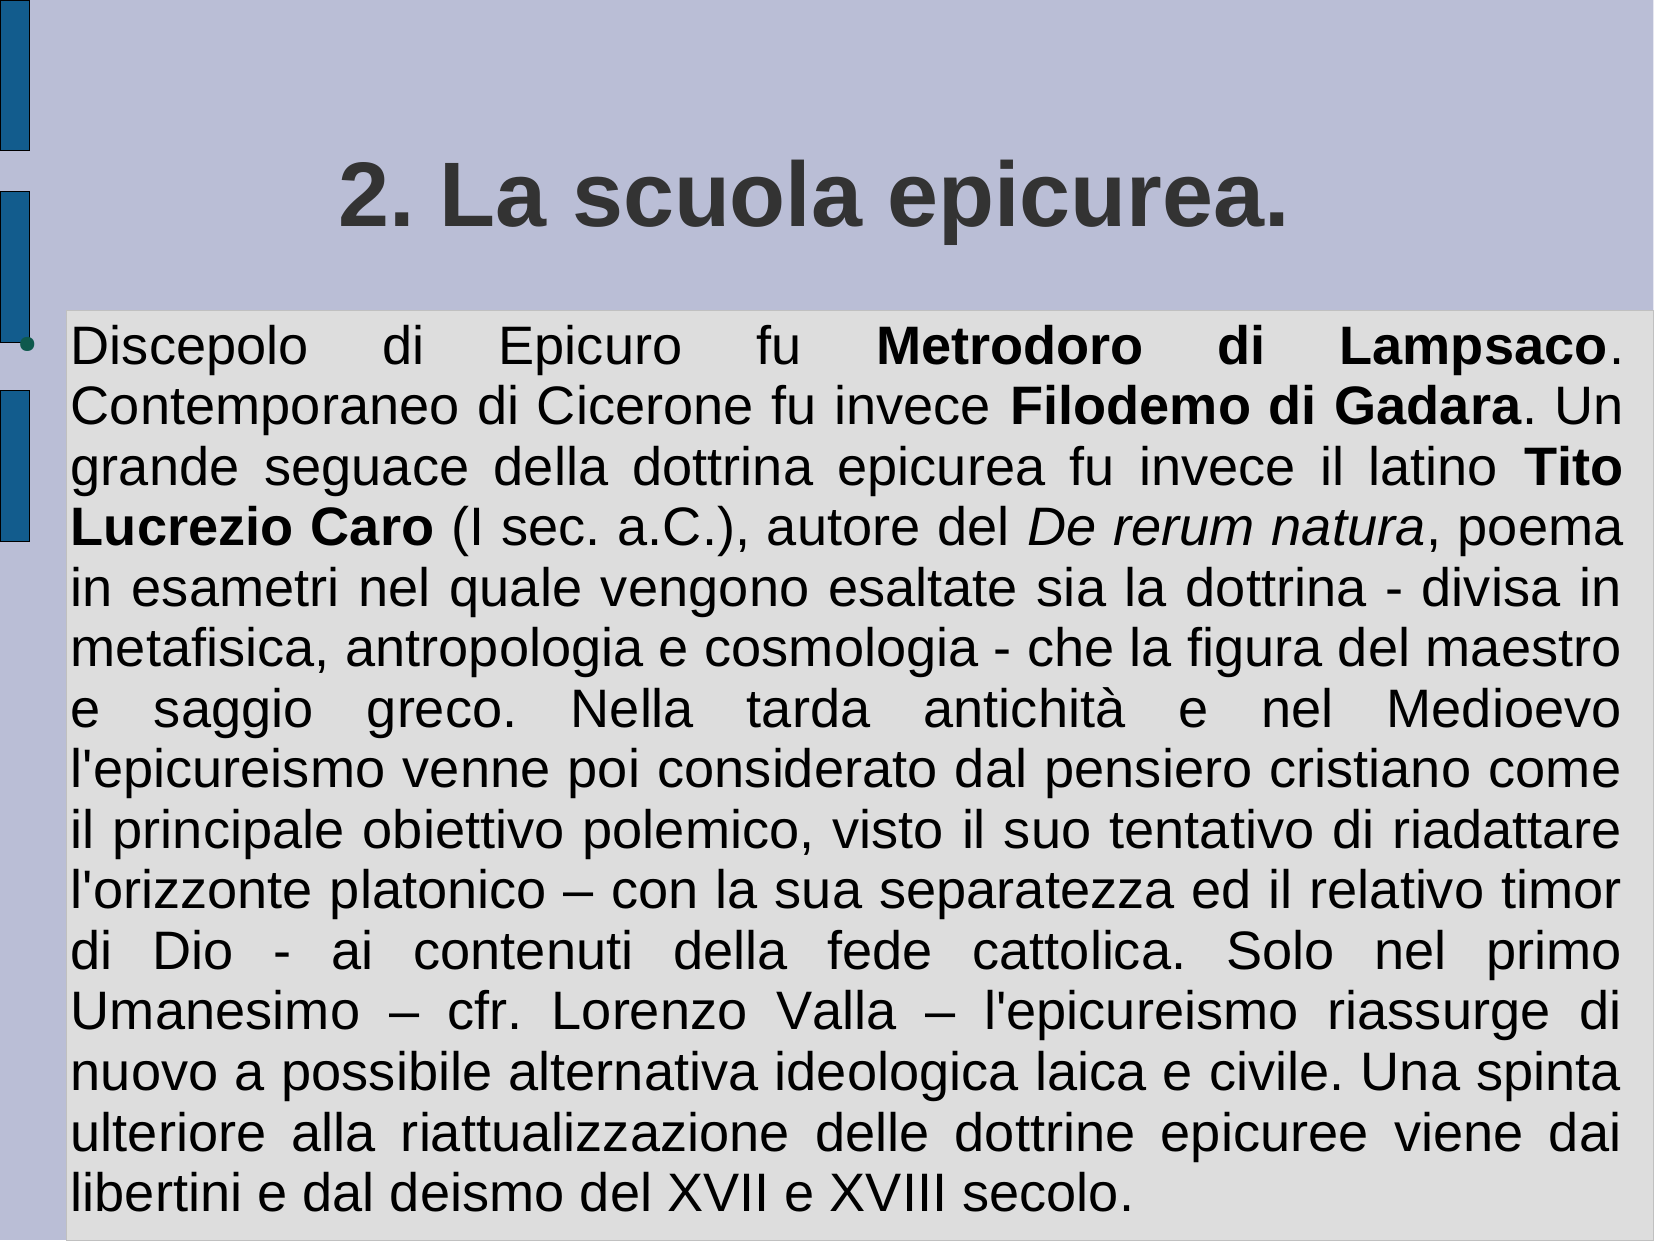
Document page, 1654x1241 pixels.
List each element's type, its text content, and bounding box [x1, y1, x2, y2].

title 2. La scuola epicurea. [121, 91, 1534, 299]
list Discepolo di Epicuro fu Metrodoro di Lampsaco. Contemporaneo di Cicerone fu invece Filodemo di Gadara. Un grande seguace della dottrina epicurea fu invece il latino Tito Lucrezio Caro (I sec. a.C.), autore del De rerum natura, poema in esametri nel quale vengono esaltate sia la dottrina - divisa in metafisica, antropologia e cosmologia - che la figura del maestro e saggio greco. Nella tarda antichità e nel Medioevo l'epicureismo venne poi considerato dal pensiero cristiano come il principale obiettivo polemico, visto il suo tentativo di riadattare l'orizzonte platonico – con la sua separatezza ed il relativo timor di Dio - ai contenuti della fede cattolica. Solo nel primo Umanesimo – cfr. Lorenzo Valla – l'epicureismo riassurge di nuovo a possibile alternativa ideologica laica e civile. Una spinta ulteriore alla riattualizzazione delle dottrine epicuree viene dai libertini e dal deismo del XVII e XVIII secolo. [0, 315, 1625, 1231]
